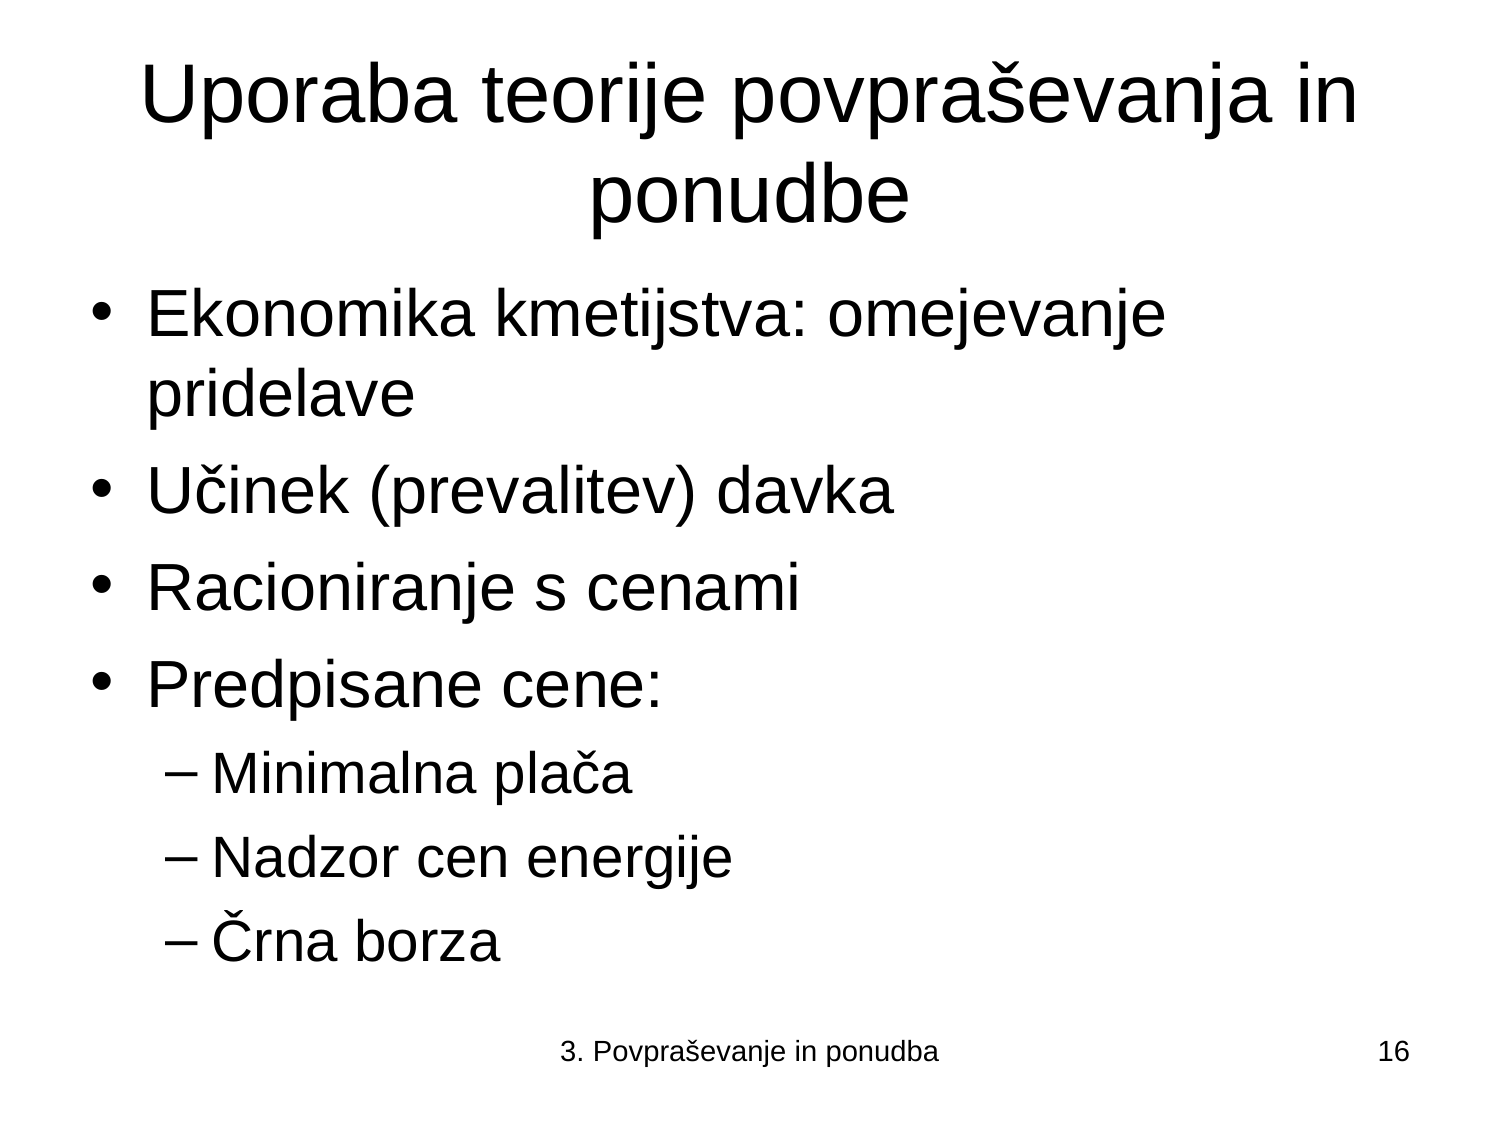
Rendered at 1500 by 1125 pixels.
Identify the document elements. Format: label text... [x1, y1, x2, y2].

title Uporaba teorije povpraševanja in ponudbe [75, 31, 1426, 247]
list Ekonomika kmetijstva: omejevanje pridelave Učinek (prevalitev) davka Racioniranje s cenami Predpisane cene: Minimalna plača Nadzor cen energije Črna borza [75, 262, 1426, 1006]
text_box 3. Povpraševanje in ponudba [512, 1024, 988, 1103]
text_box <number> [1074, 1024, 1426, 1103]
